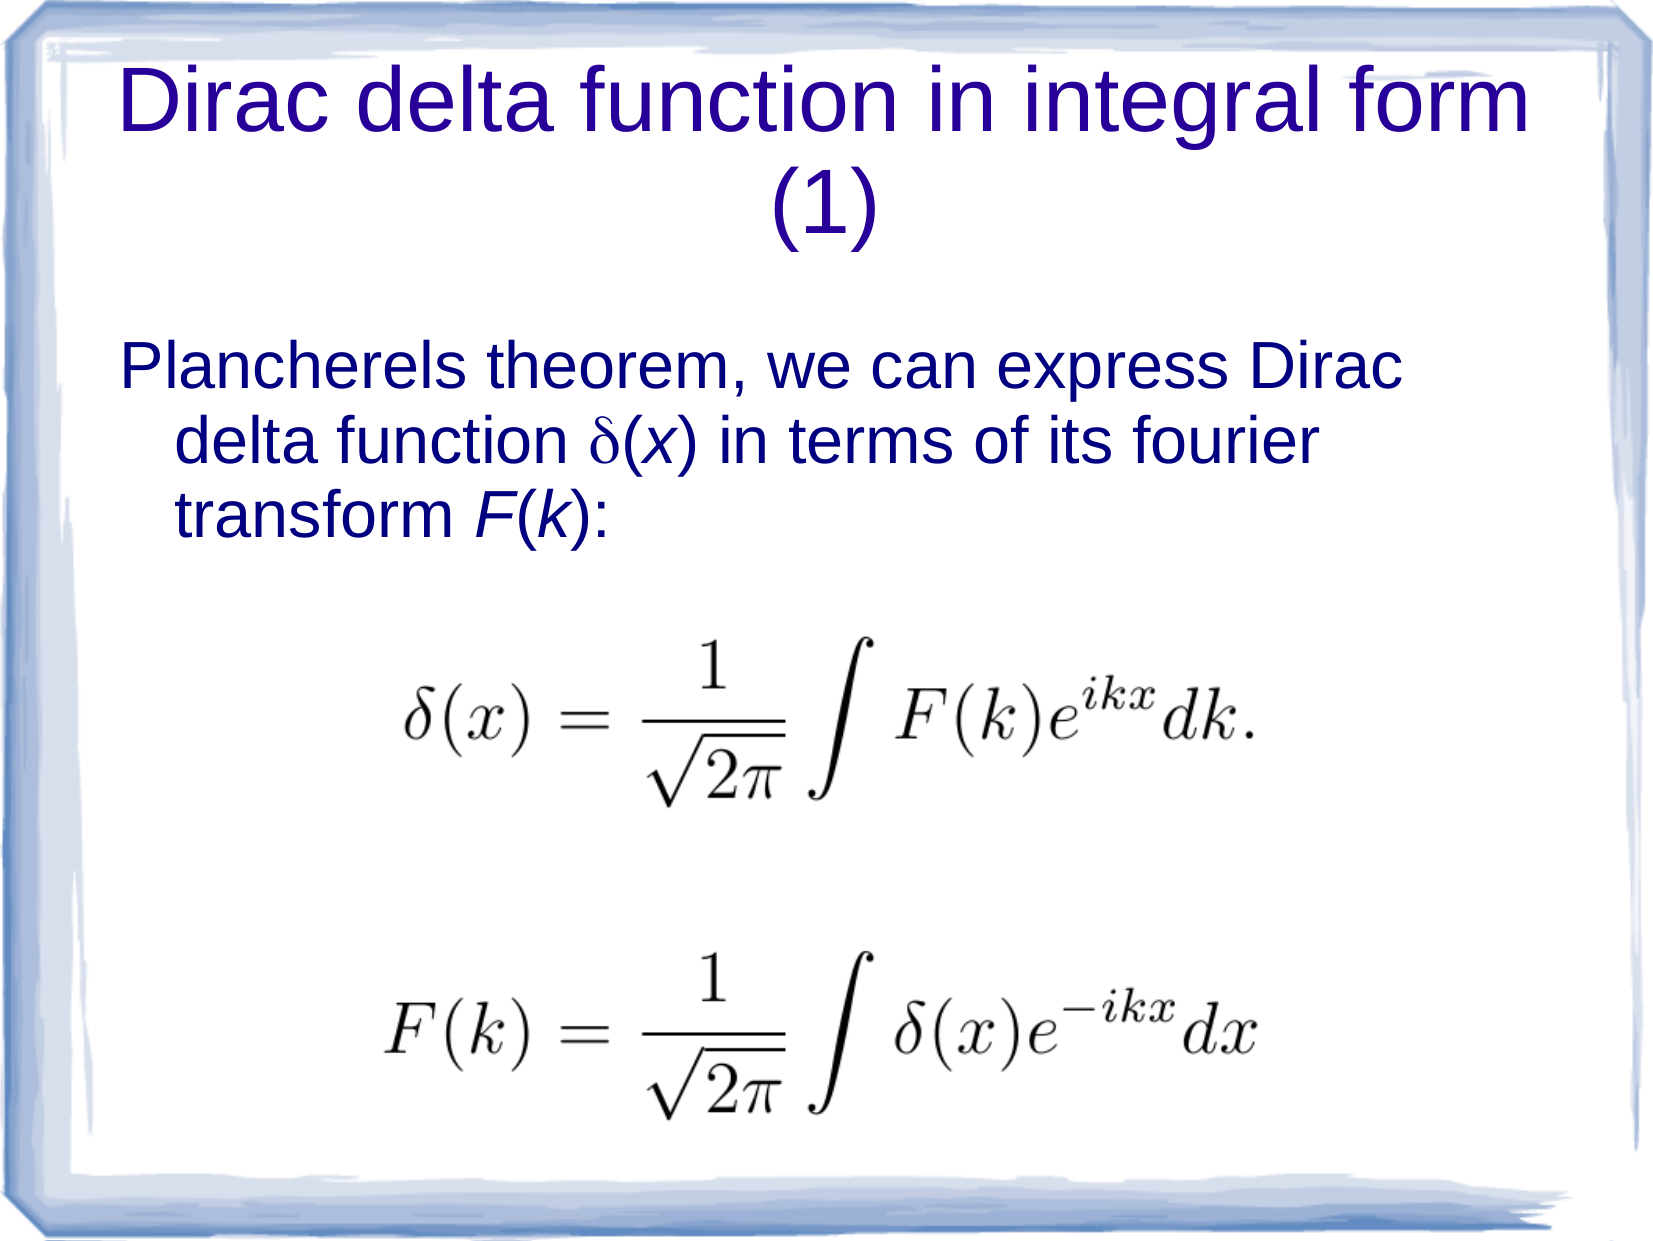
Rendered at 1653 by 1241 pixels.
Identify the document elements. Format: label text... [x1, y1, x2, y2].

picture [0, 0, 1653, 1241]
list Plancherels theorem, we can express Dirac delta function d(x) in terms of its fourier transform F(k): [117, 324, 1569, 1236]
title Dirac delta function in integral form (1) [82, 49, 1569, 255]
